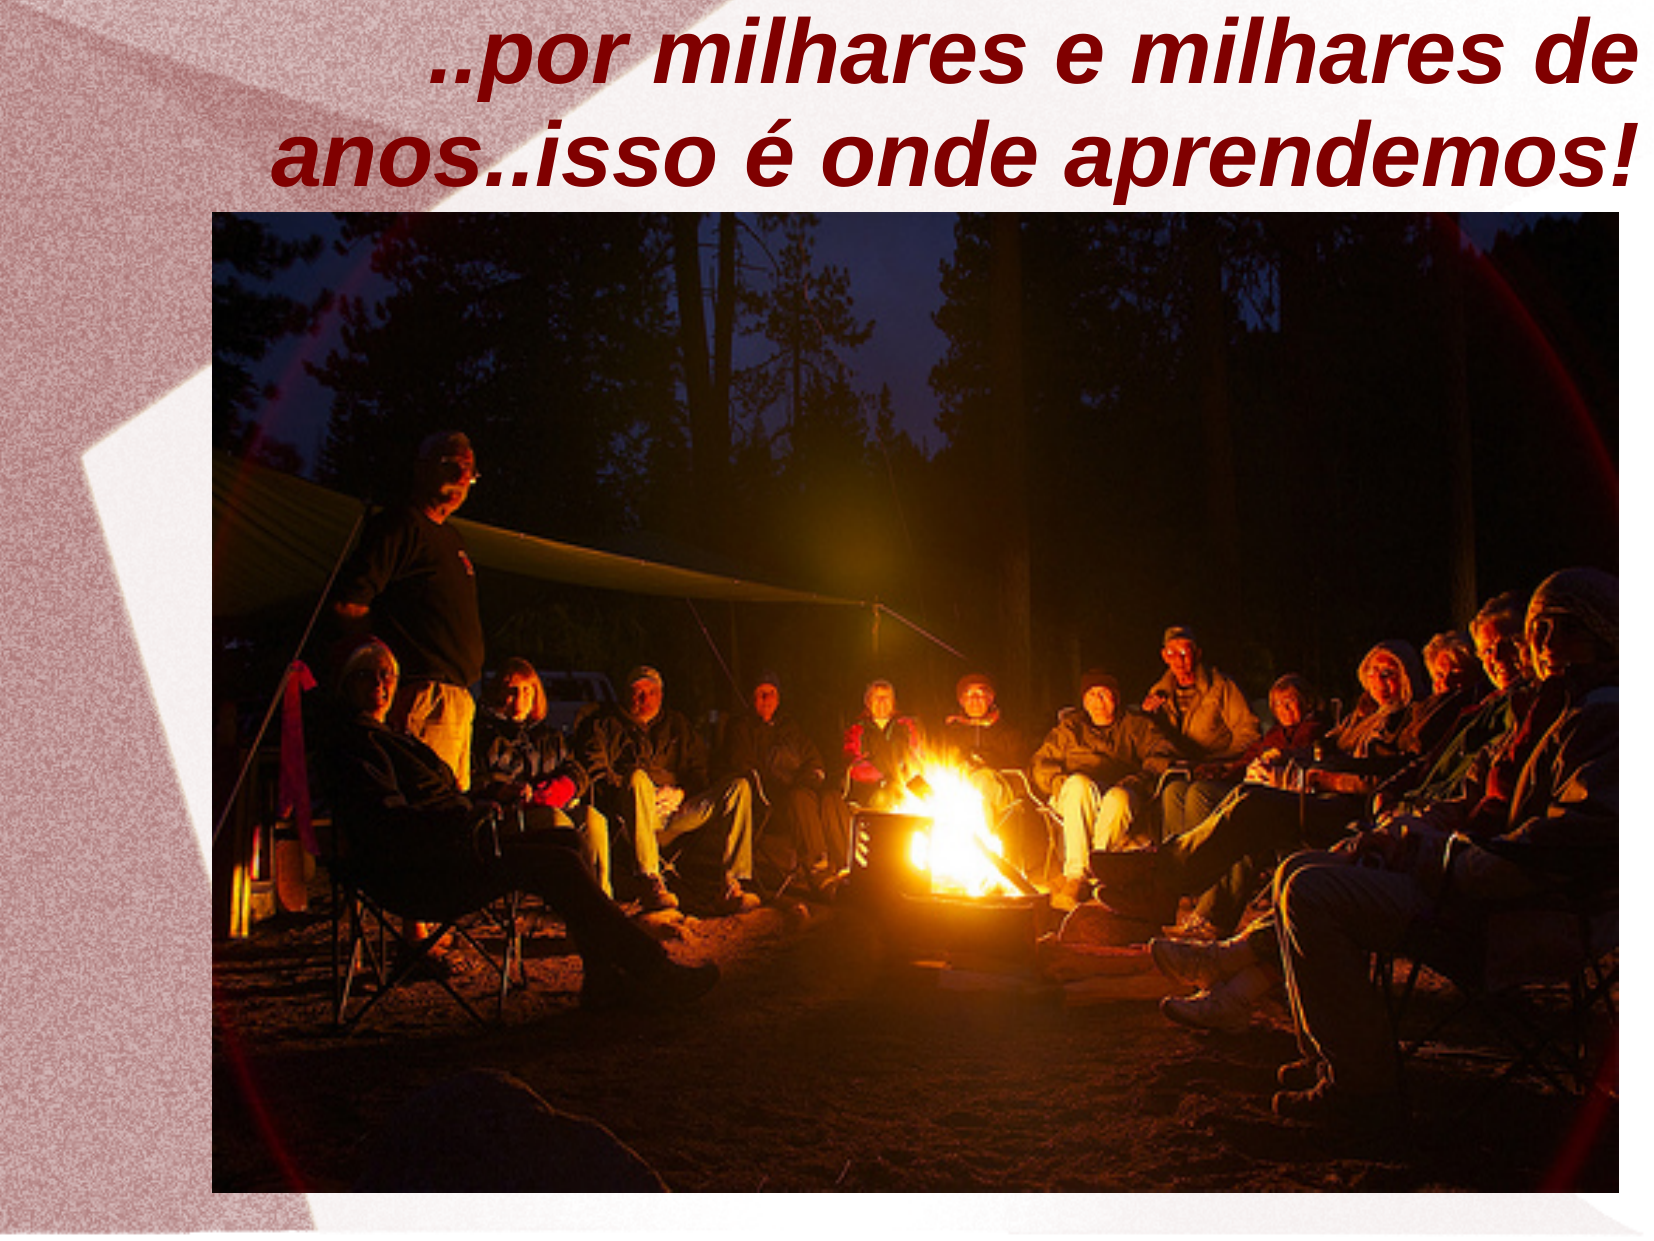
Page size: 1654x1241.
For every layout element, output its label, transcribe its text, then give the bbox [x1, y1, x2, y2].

title ..por milhares e milhares de anos..isso é onde aprendemos! [94, 0, 1642, 208]
picture [0, 0, 1654, 1241]
